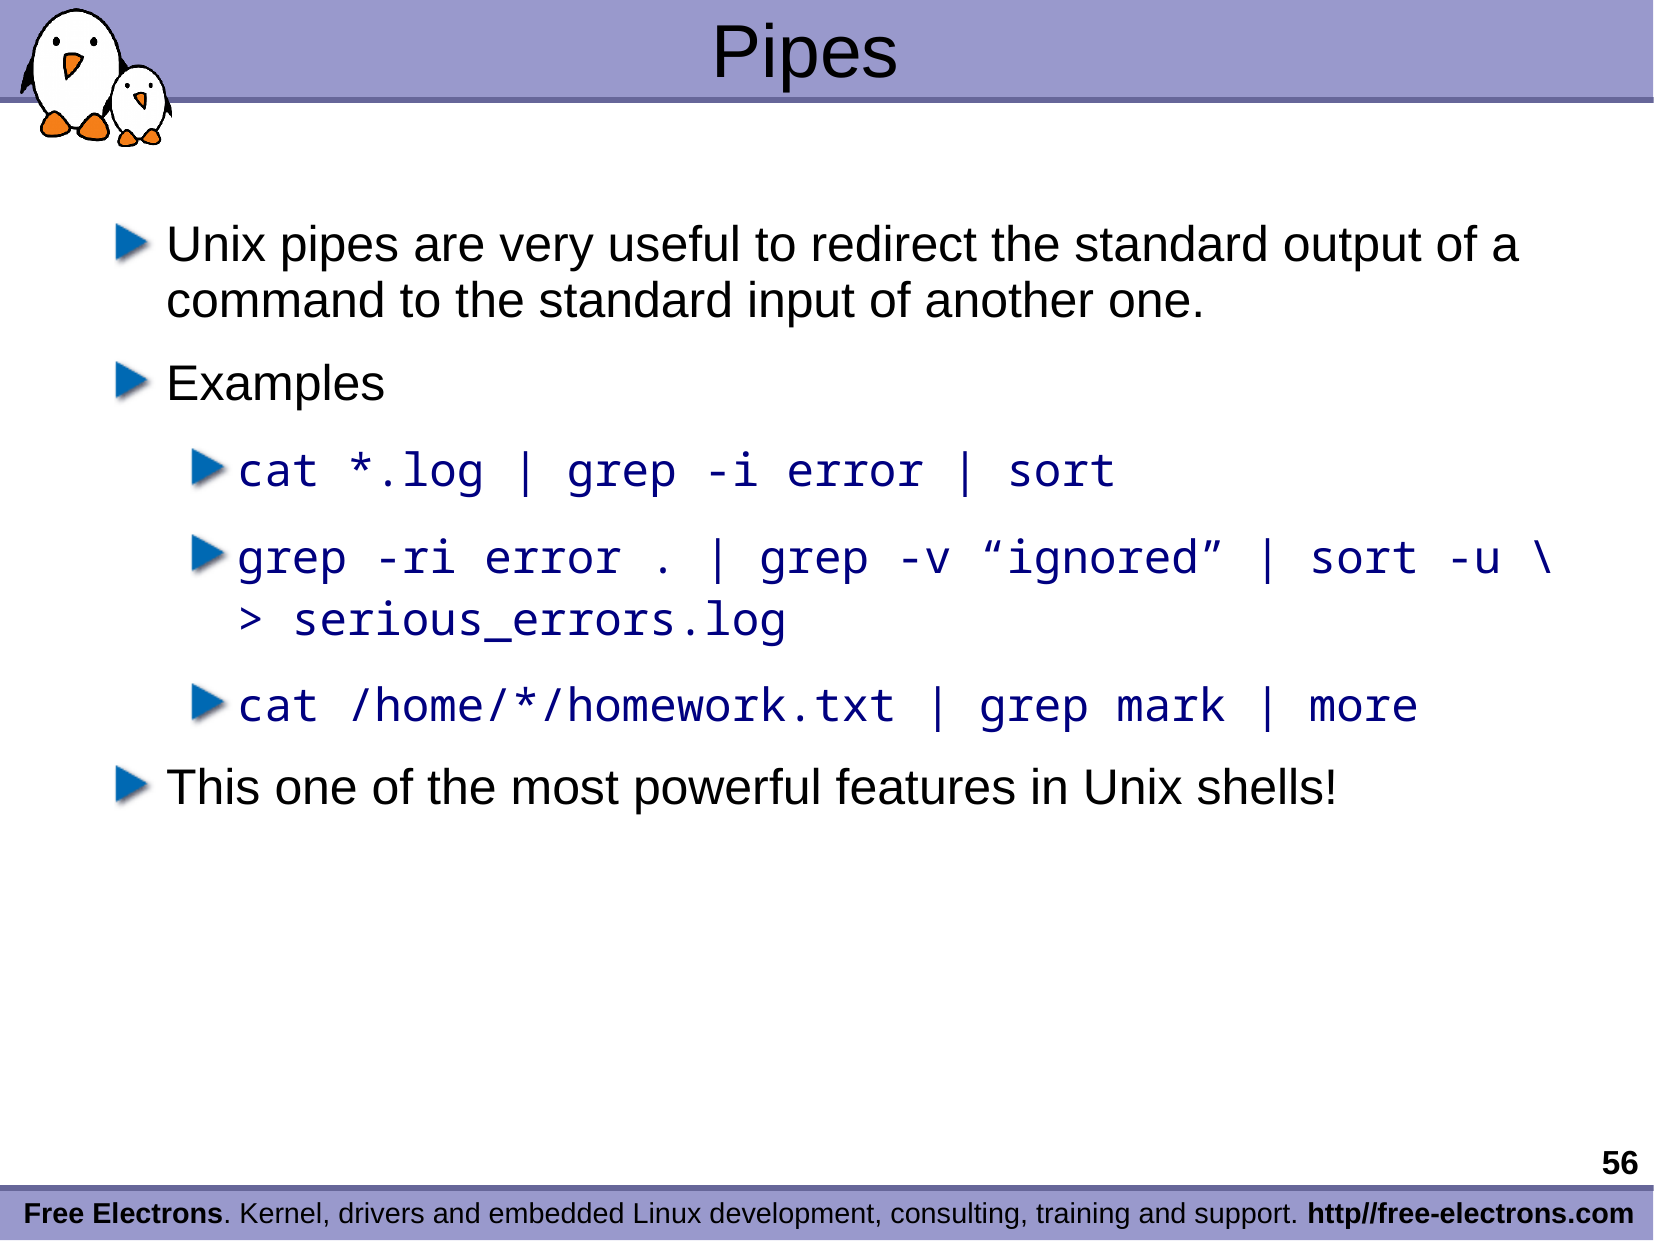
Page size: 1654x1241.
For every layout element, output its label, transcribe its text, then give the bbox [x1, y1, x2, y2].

title Pipes [60, 0, 1551, 103]
picture [20, 8, 172, 147]
list Unix pipes are very useful to redirect the standard output of a command to the standard input of another one. Examples cat *.log | grep -i error | sort grep -ri error . | grep -v “ignored” | sort -u \ > serious_errors.log cat /home/*/homework.txt | grep mark | more This one of the most powerful features in Unix shells! [95, 216, 1570, 1066]
